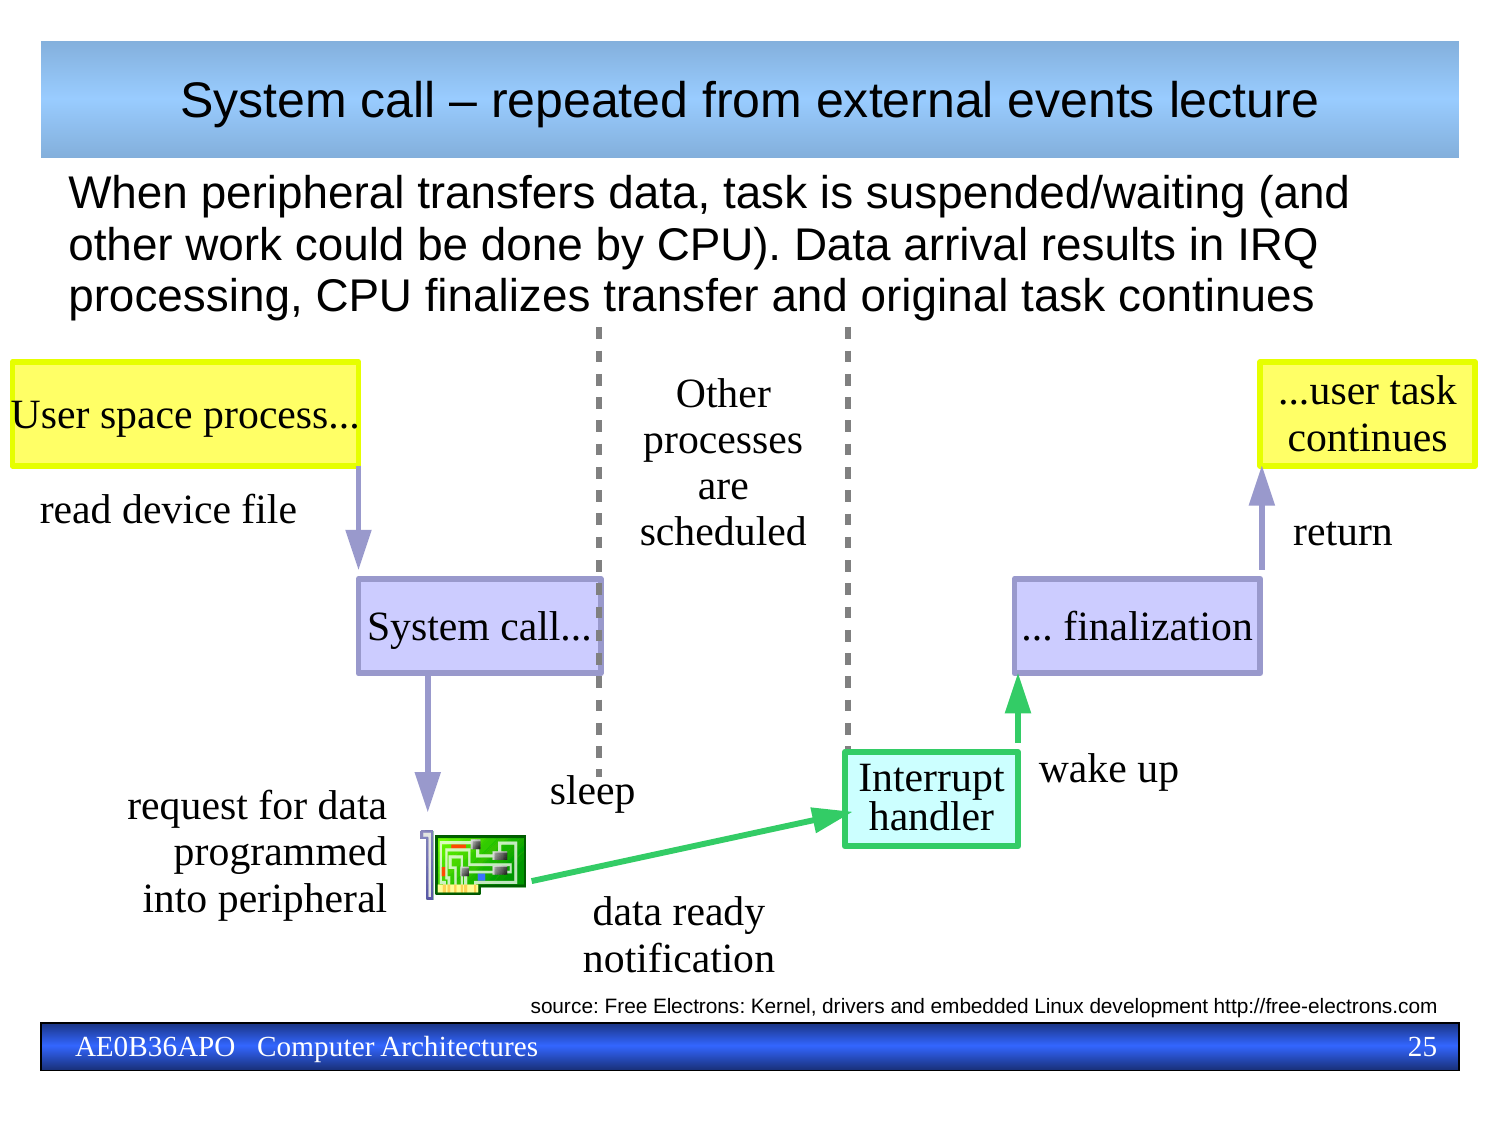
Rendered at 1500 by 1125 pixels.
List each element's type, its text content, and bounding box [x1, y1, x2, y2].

text_box return [1278, 500, 1417, 566]
picture [420, 804, 532, 916]
text_box sleep [535, 759, 676, 826]
text_box source: Free Electrons: Kernel, drivers and embedded Linux development http://free-electrons.com [515, 986, 1454, 1025]
text_box User space process... [12, 362, 359, 466]
text_box ...user task continues [1260, 361, 1476, 466]
text_box wake up [1024, 737, 1300, 932]
text_box data ready notification [568, 881, 949, 986]
text_box read device file [24, 478, 324, 544]
text_box ... finalization [1014, 578, 1261, 674]
title System call – repeated from external events lecture [41, 41, 1459, 158]
text_box Interrupt handler [844, 751, 1018, 847]
text_box Other processes are scheduled [624, 362, 826, 580]
text_box System call... [358, 578, 601, 674]
text_box request for data programmed into peripheral [112, 774, 413, 942]
list When peripheral transfers data, task is suspended/waiting (and other work could be done by CPU). Data arrival results in IRQ processing, CPU finalizes transfer and original task continues [50, 167, 1456, 1013]
